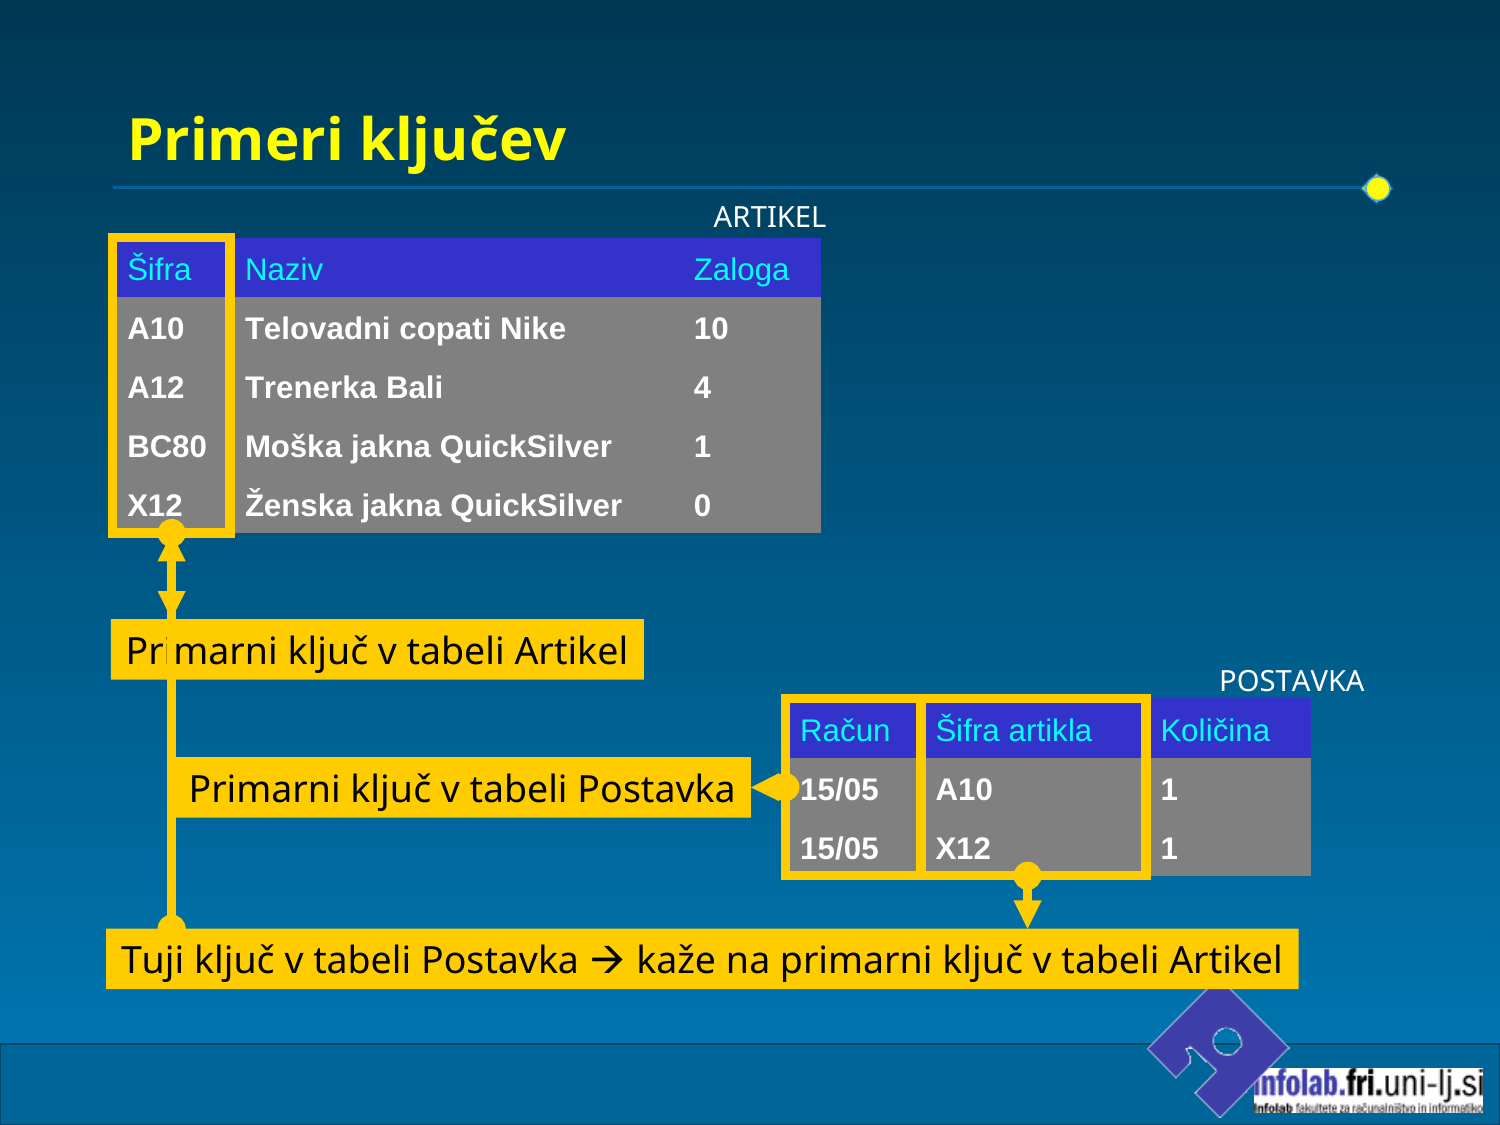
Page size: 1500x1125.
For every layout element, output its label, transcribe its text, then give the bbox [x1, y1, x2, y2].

table_cell A12 [117, 356, 225, 415]
table_header Šifra artikla [926, 703, 1141, 758]
table_cell 4 [679, 356, 821, 415]
text_box POSTAVKA [1204, 654, 1380, 705]
table_header Šifra [117, 242, 225, 297]
table_cell Telovadni copati Nike [235, 297, 679, 356]
table_cell X12 [117, 474, 225, 528]
text_box Primarni ključ v tabeli Artikel [110, 619, 167, 680]
table_cell 15/05 [790, 758, 916, 817]
text_box Primarni ključ v tabeli Postavka [176, 757, 751, 818]
text_box Primarni ključ v tabeli Artikel [176, 619, 644, 680]
table_cell 0 [679, 474, 821, 533]
table_cell Trenerka Bali [235, 356, 679, 415]
table_cell 1 [1151, 817, 1311, 876]
text_box Tuji ključ v tabeli Postavka  kaže na primarni ključ v tabeli Artikel [106, 928, 1299, 990]
table_cell A10 [117, 297, 225, 356]
table_cell Moška jakna QuickSilver [235, 415, 679, 474]
table_cell 10 [679, 297, 821, 356]
table_header Zaloga [679, 238, 821, 297]
title Primeri ključev [112, 94, 1388, 181]
table_header Količina [1151, 698, 1311, 758]
table_cell 1 [1151, 758, 1311, 817]
text_box ARTIKEL [699, 190, 842, 241]
table_cell 15/05 [790, 817, 916, 871]
table_cell A10 [926, 758, 1141, 817]
table_cell X12 [926, 817, 1141, 871]
table_cell 1 [679, 415, 821, 474]
table_cell BC80 [117, 415, 225, 474]
table_header Račun [790, 703, 916, 758]
table_cell Ženska jakna QuickSilver [235, 474, 679, 533]
picture [1149, 990, 1482, 1117]
table_header Naziv [235, 238, 679, 297]
